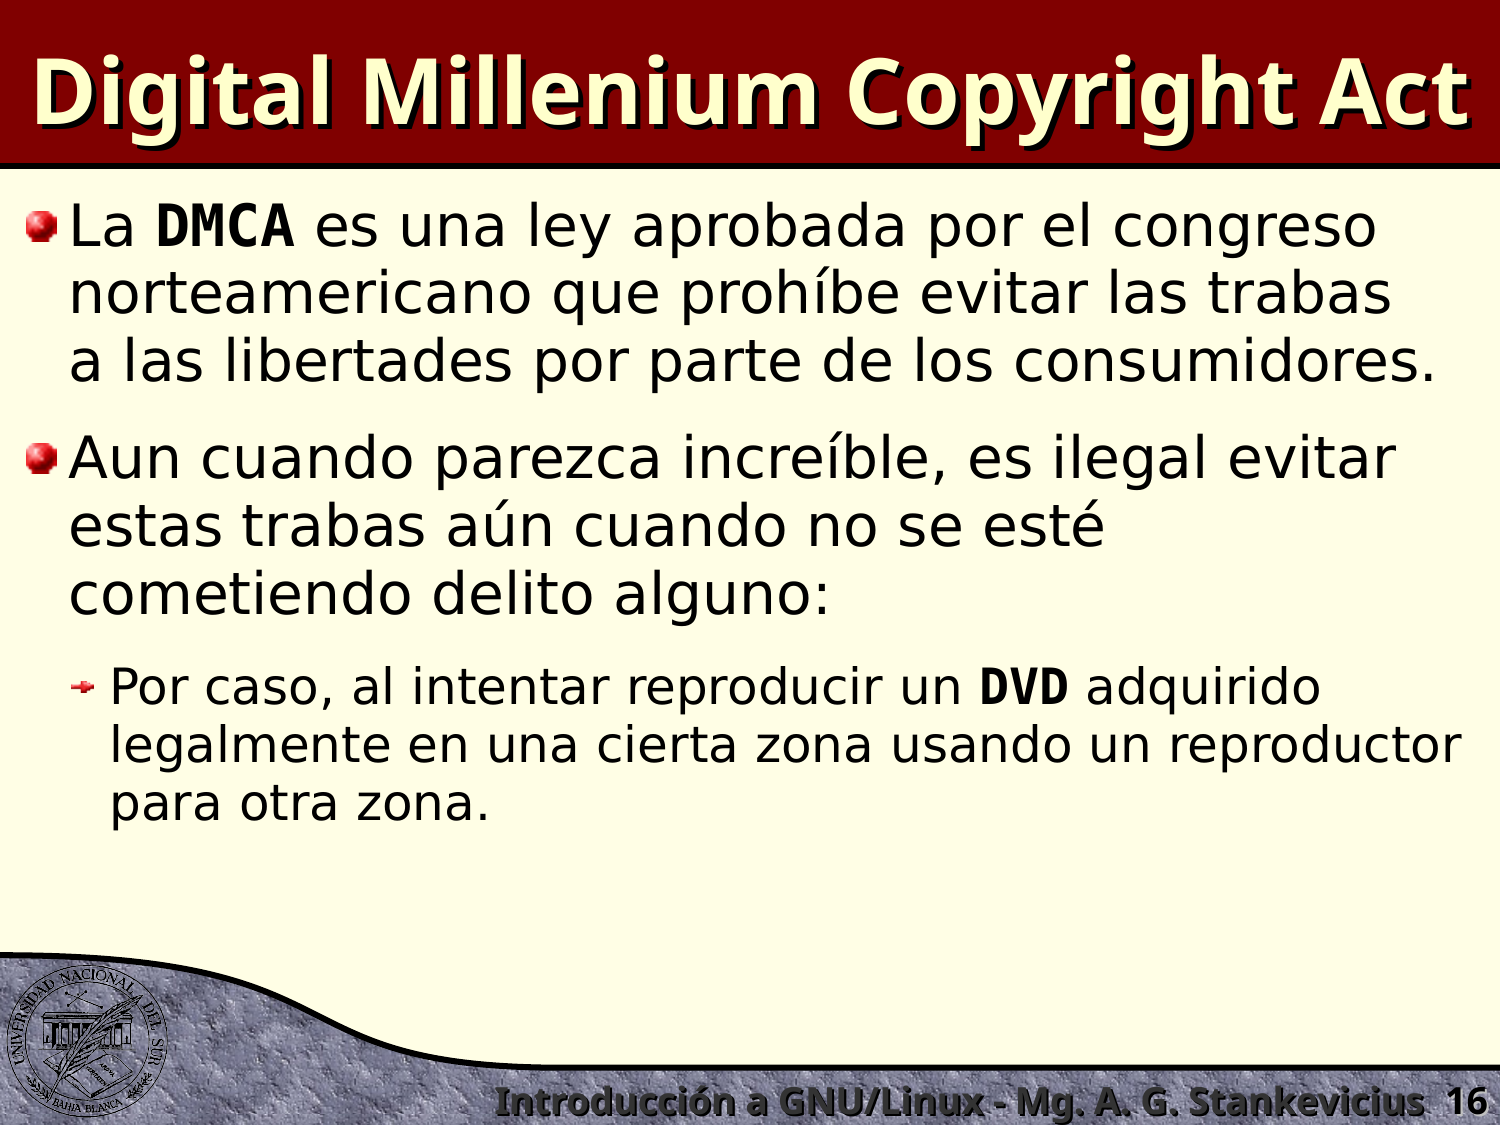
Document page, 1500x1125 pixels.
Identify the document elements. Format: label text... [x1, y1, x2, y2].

picture [1059, 1100, 1065, 1110]
title Digital Millenium Copyright Act [15, 15, 1485, 150]
picture [0, 956, 1500, 1125]
list La DMCA es una ley aprobada por el congreso norteamericano que prohíbe evitar las trabas a las libertades por parte de los consumidores. Aun cuando parezca increíble, es ilegal evitar estas trabas aún cuando no se esté cometiendo delito alguno: Por caso, al intentar reproducir un DVD adquirido legalmente en una cierta zona usando un reproductor para otra zona. [11, 192, 1486, 935]
